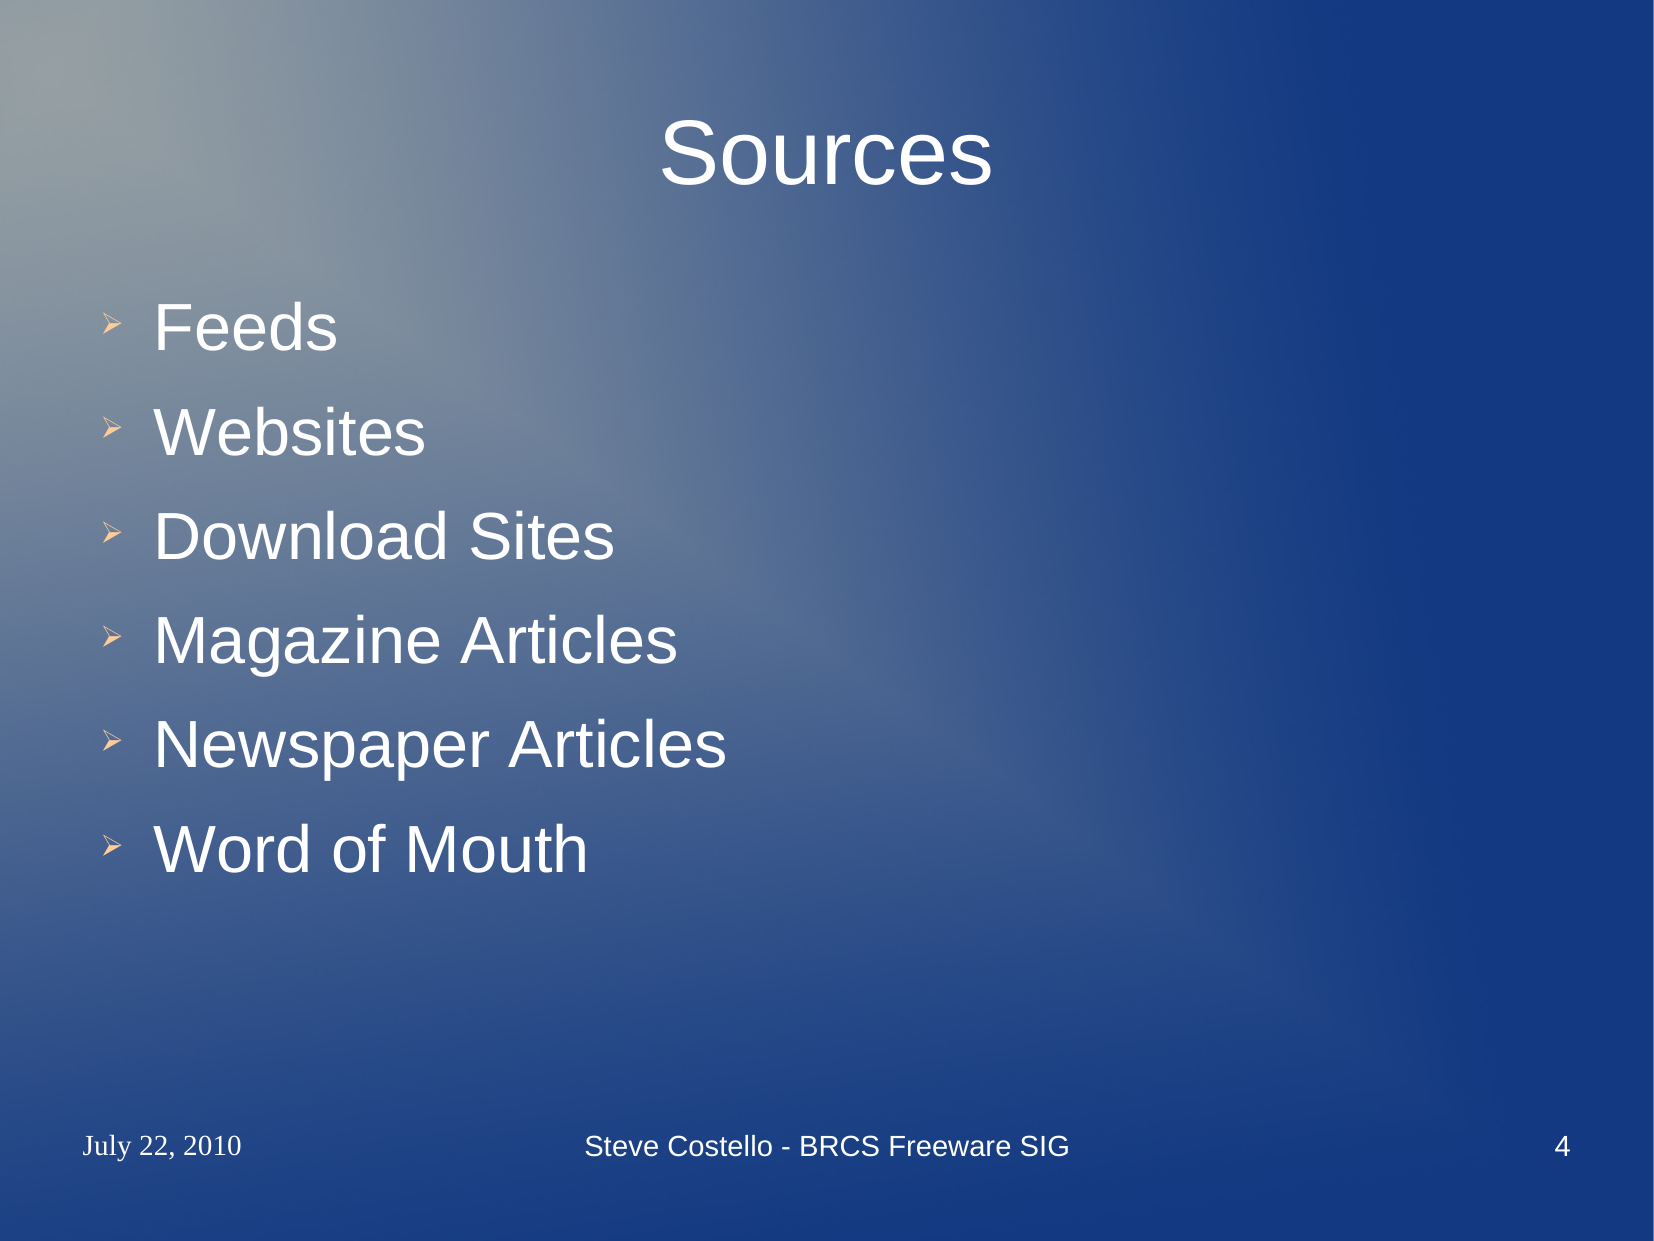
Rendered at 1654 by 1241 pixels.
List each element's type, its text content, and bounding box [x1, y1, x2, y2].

title Sources [82, 49, 1571, 257]
list Feeds Websites Download Sites Magazine Articles Newspaper Articles Word of Mouth [82, 290, 1571, 1109]
picture [0, 0, 1654, 1241]
